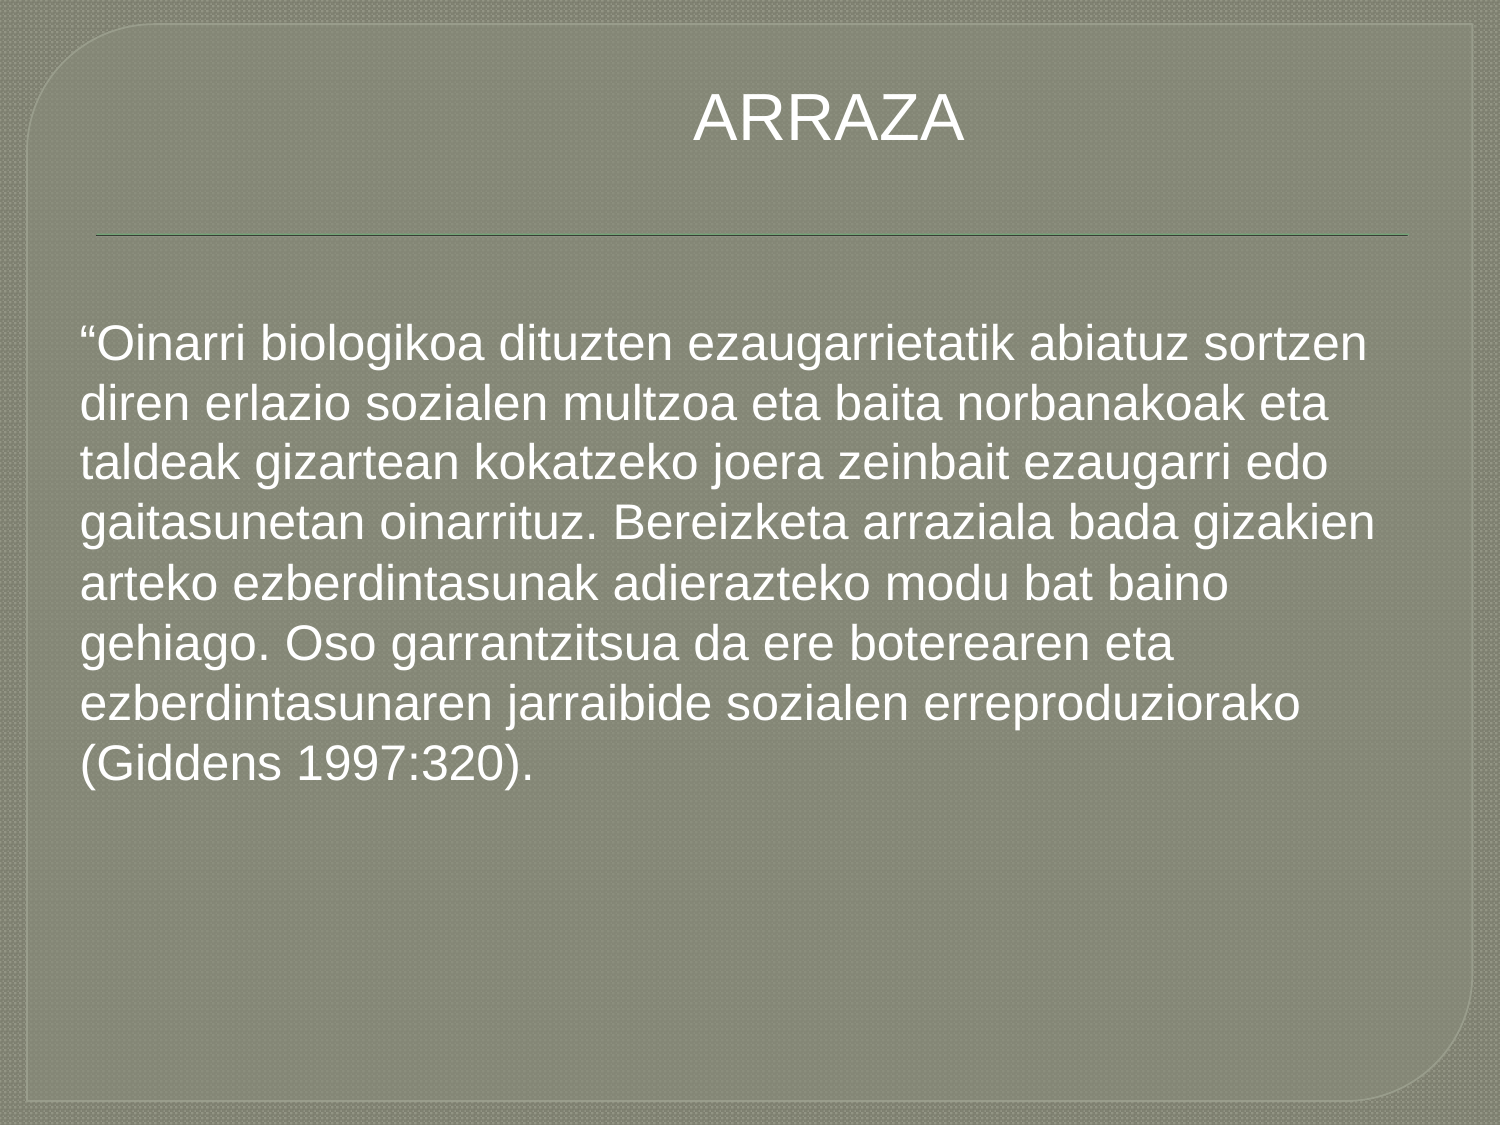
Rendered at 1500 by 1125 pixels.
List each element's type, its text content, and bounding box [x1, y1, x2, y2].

text_box ARRAZA [679, 66, 1436, 162]
text_box “Oinarri biologikoa dituzten ezaugarrietatik abiatuz sortzen diren erlazio sozialen multzoa eta baita norbanakoak eta taldeak gizartean kokatzeko joera zeinbait ezaugarri edo gaitasunetan oinarrituz. Bereizketa arraziala bada gizakien arteko ezberdintasunak adierazteko modu bat baino gehiago. Oso garrantzitsua da ere boterearen eta ezberdintasunaren jarraibide sozialen erreproduziorako (Giddens 1997:320). [64, 302, 1436, 798]
picture [0, 0, 1500, 1125]
